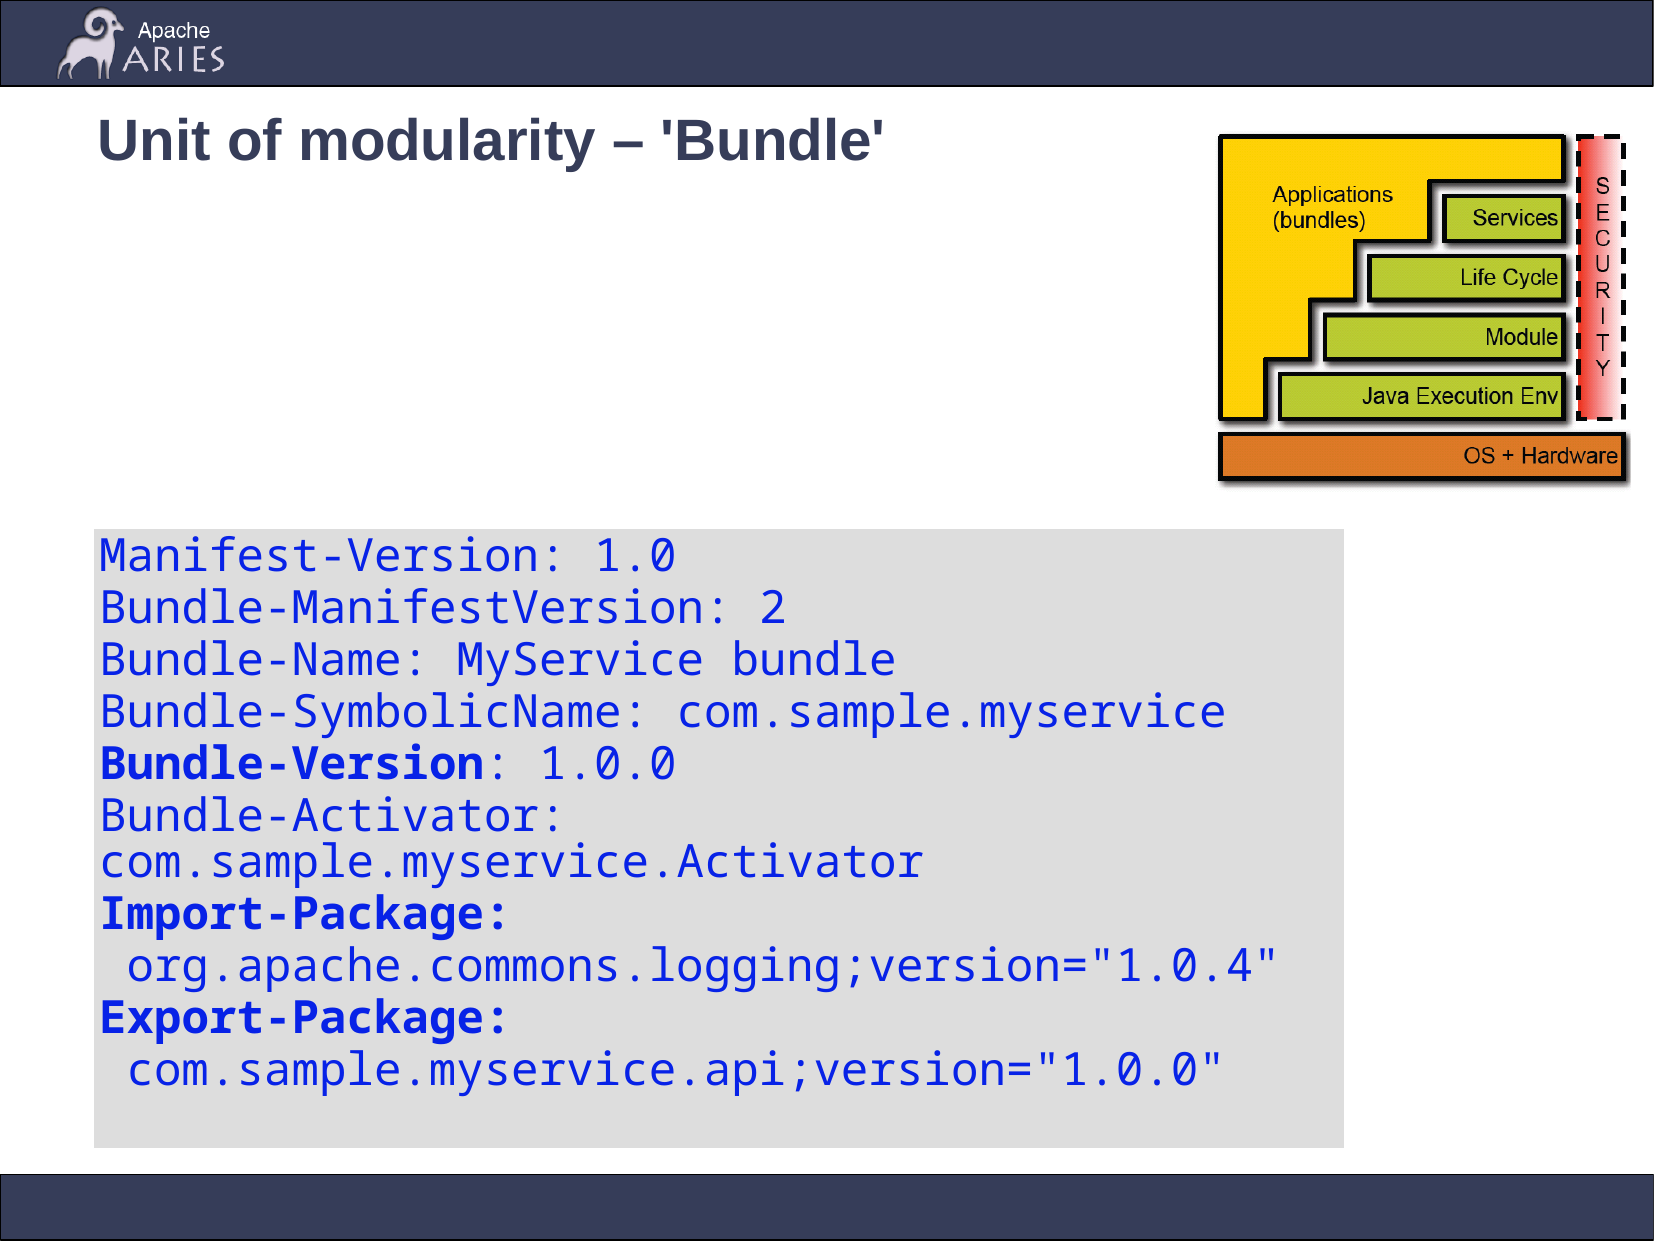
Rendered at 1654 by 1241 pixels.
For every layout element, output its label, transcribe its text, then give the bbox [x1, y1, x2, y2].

list Manifest-Version: 1.0 Bundle-ManifestVersion: 2 Bundle-Name: MyService bundle Bundle-SymbolicName: com.sample.myservice Bundle-Version: 1.0.0 Bundle-Activator: com.sample.myservice.Activator Import-Package: org.apache.commons.logging;version="1.0.4" Export-Package: com.sample.myservice.api;version="1.0.0" [93, 568, 1345, 1109]
picture [47, 3, 232, 83]
picture [1185, 99, 1631, 496]
title Unit of modularity – 'Bundle' [82, 78, 1571, 208]
